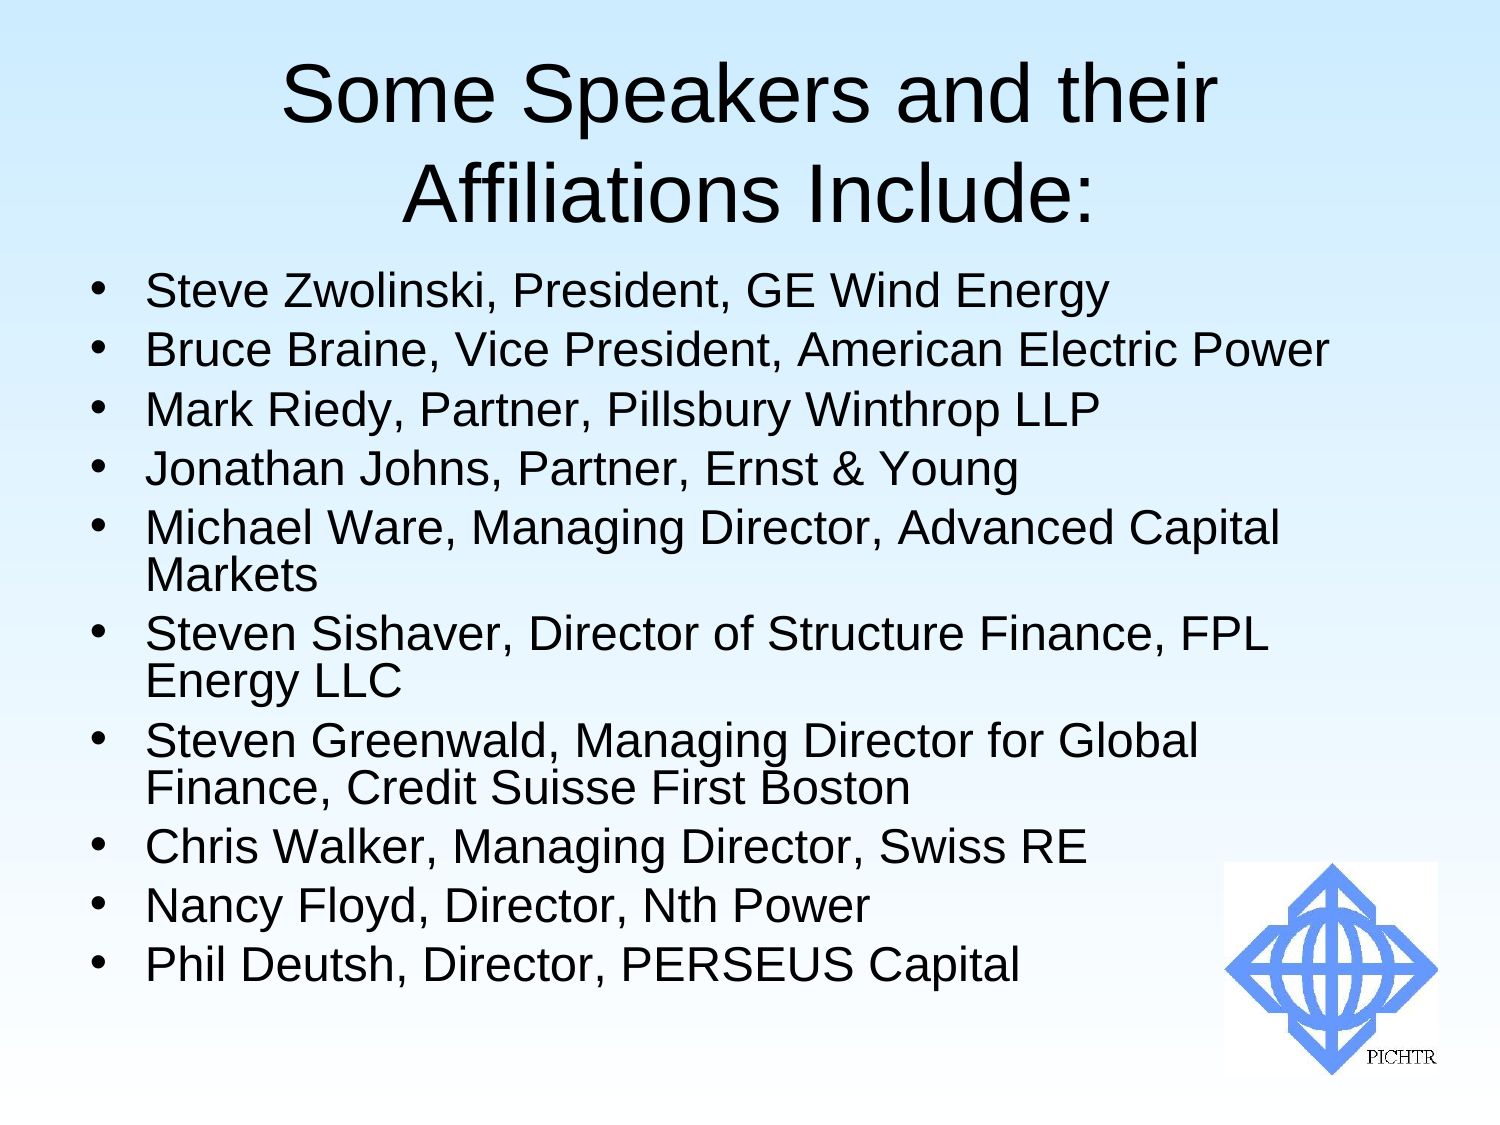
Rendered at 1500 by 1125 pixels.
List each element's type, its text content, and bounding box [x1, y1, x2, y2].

picture [1224, 862, 1438, 1075]
list Steve Zwolinski, President, GE Wind Energy Bruce Braine, Vice President, American Electric Power Mark Riedy, Partner, Pillsbury Winthrop LLP Jonathan Johns, Partner, Ernst & Young Michael Ware, Managing Director, Advanced Capital Markets Steven Sishaver, Director of Structure Finance, FPL Energy LLC Steven Greenwald, Managing Director for Global Finance, Credit Suisse First Boston Chris Walker, Managing Director, Swiss RE Nancy Floyd, Director, Nth Power Phil Deutsh, Director, PERSEUS Capital [74, 262, 1375, 1005]
title Some Speakers and their Affiliations Include: [75, 45, 1426, 233]
